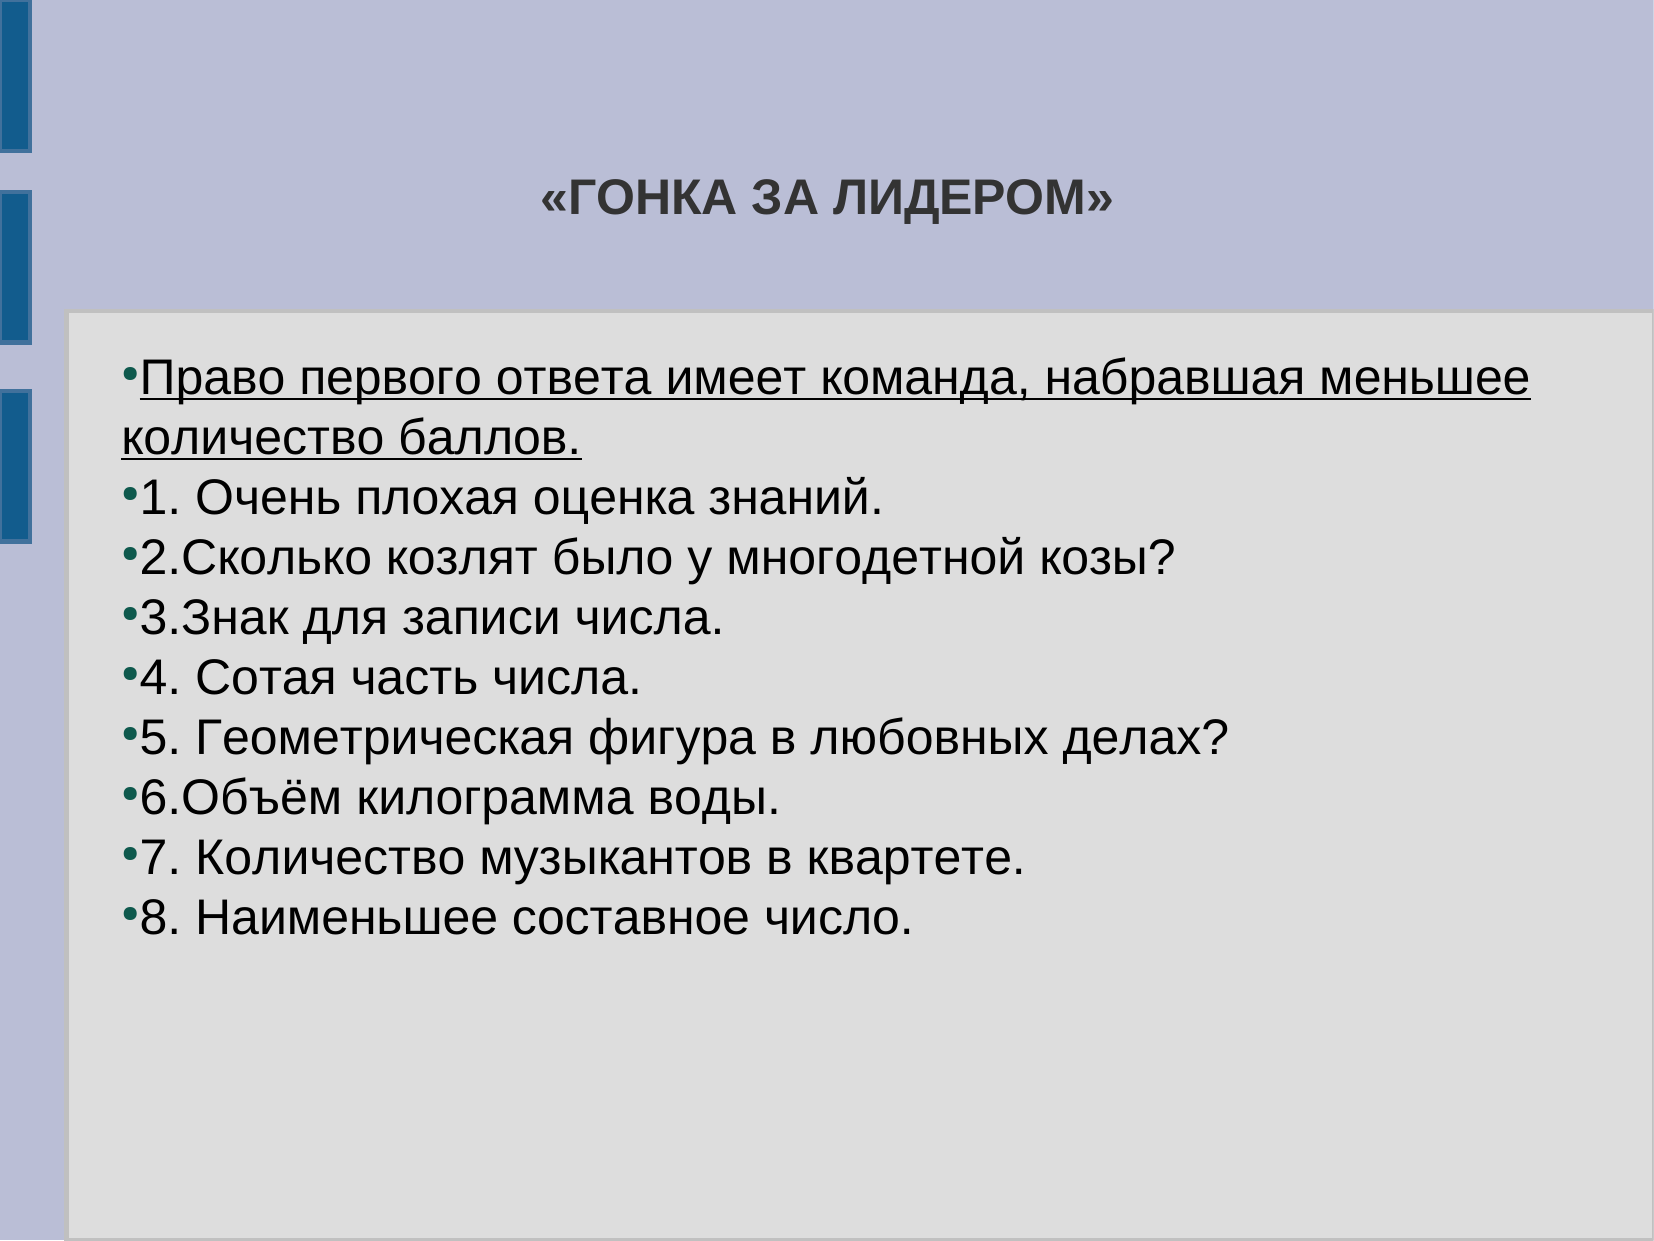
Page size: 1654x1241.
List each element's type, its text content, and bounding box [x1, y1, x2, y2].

title «ГОНКА ЗА ЛИДЕРОМ» [121, 91, 1534, 299]
list Право первого ответа имеет команда, набравшая меньшее количество баллов. 1. Очень плохая оценка знаний. 2.Сколько козлят было у многодетной козы? 3.Знак для записи числа. 4. Сотая часть числа. 5. Геометрическая фигура в любовных делах? 6.Объём килограмма воды. 7. Количество музыкантов в квартете. 8. Наименьшее составное число. [121, 344, 1534, 1127]
